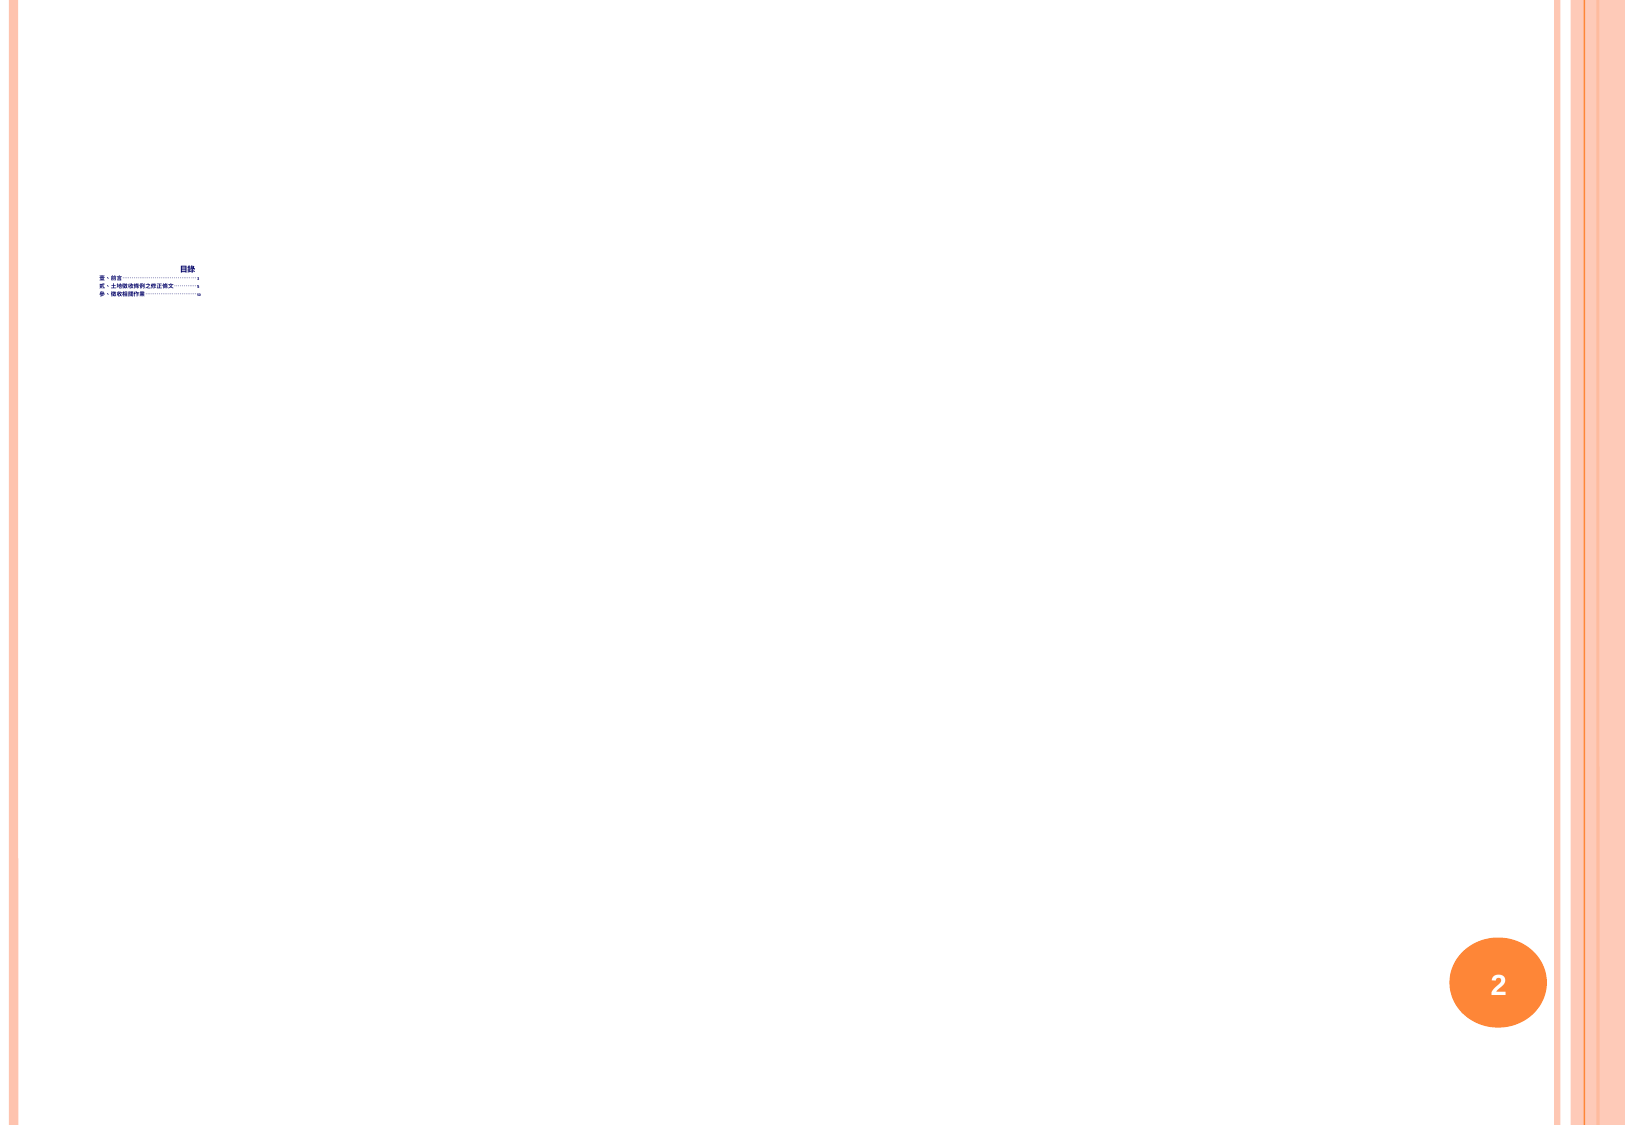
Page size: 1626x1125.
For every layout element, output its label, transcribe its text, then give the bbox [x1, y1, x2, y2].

text_box [1444, 940, 1553, 1027]
list 目錄 壹、前言…………………………………3 貳、土地徵收條例之修正條文…………5 參、徵收相關作業………………………50 [32, 90, 1593, 989]
